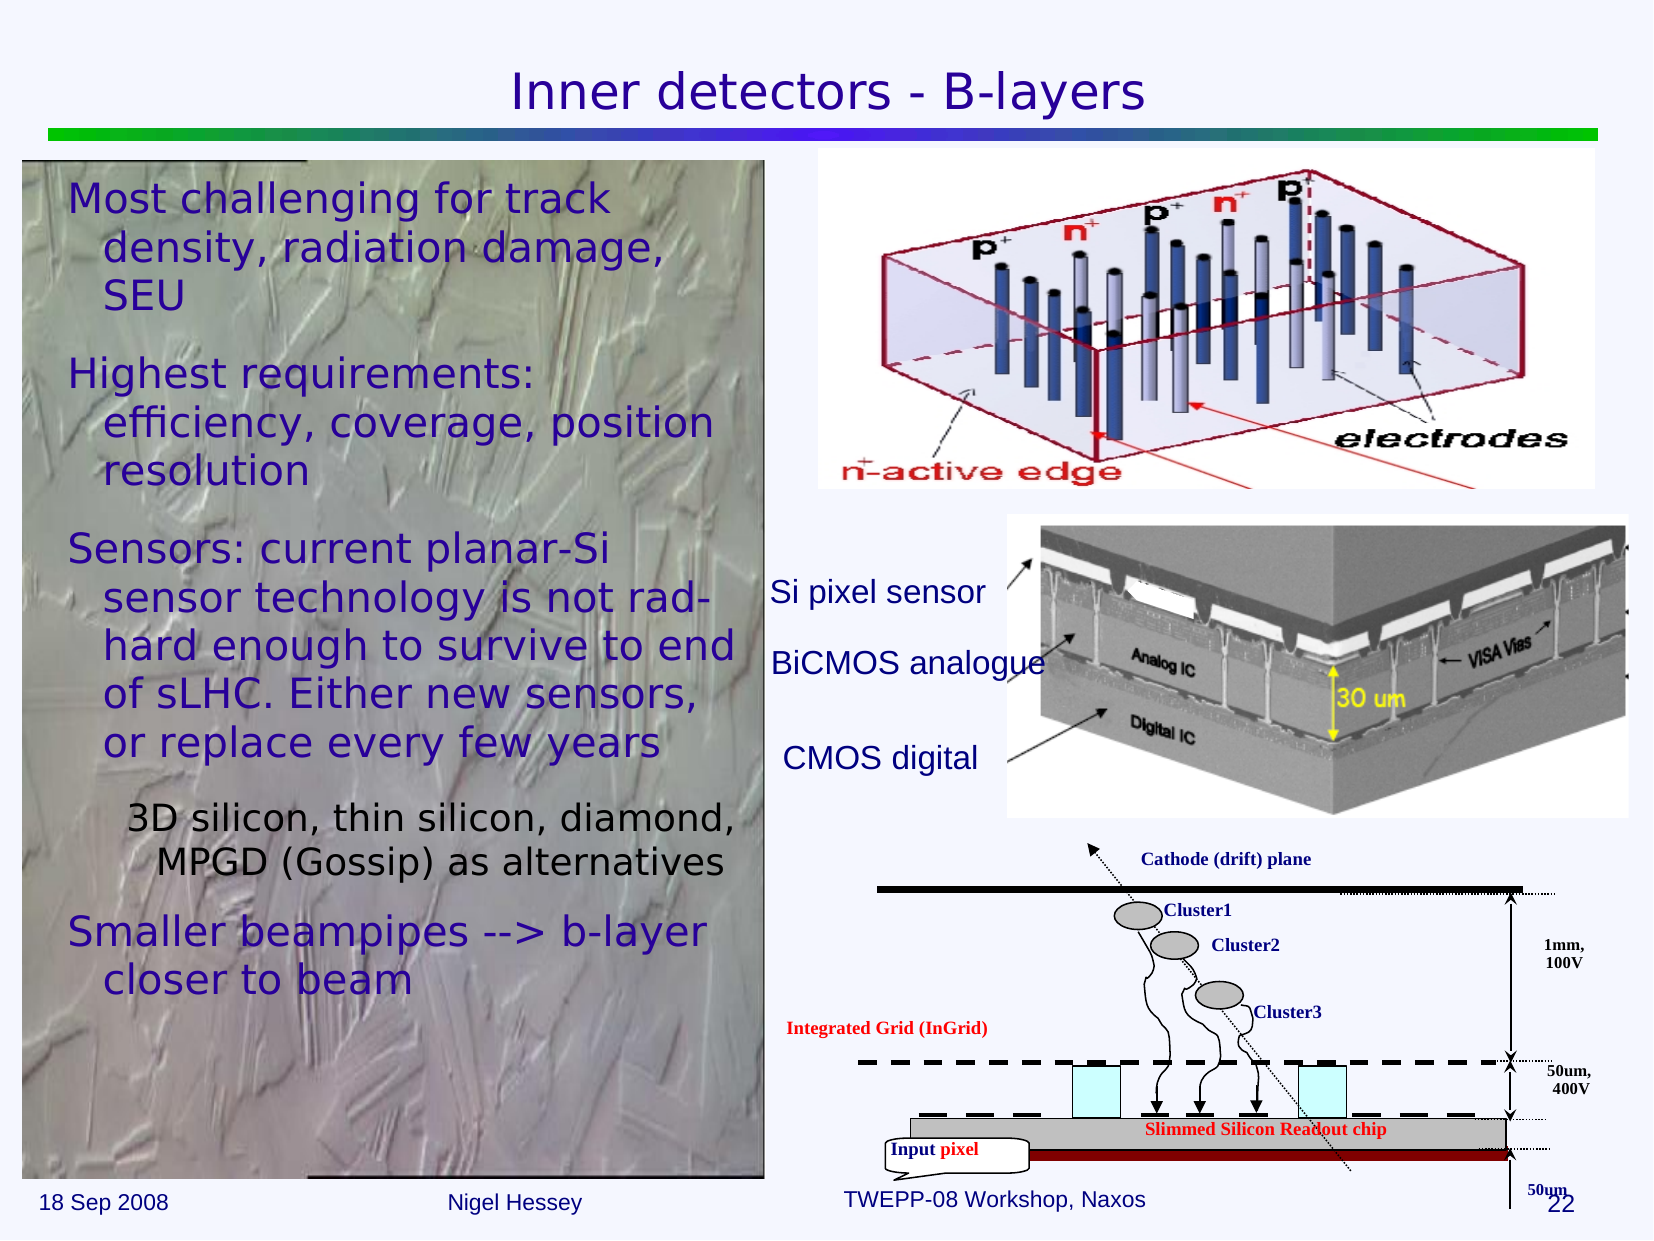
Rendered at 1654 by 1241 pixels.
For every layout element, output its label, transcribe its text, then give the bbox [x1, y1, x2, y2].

text_box CMOS digital [768, 731, 995, 787]
picture [1007, 514, 1629, 818]
text_box 50um, 400V [1523, 1062, 1620, 1126]
text_box [895, 1065, 1507, 1172]
text_box [893, 1176, 925, 1181]
text_box BiCMOS analogue [756, 637, 1062, 693]
text_box [1195, 981, 1244, 1009]
picture [1563, 128, 1598, 141]
text_box Input pixel [890, 1139, 1024, 1176]
picture [48, 128, 95, 141]
text_box [1114, 902, 1163, 930]
text_box 50um [1499, 1181, 1597, 1214]
text_box Integrated Grid (InGrid) [786, 1018, 1051, 1055]
text_box 1mm, 100V [1502, 936, 1626, 1000]
text_box Cluster2 [1211, 935, 1328, 971]
text_box Slimmed Silicon Readout chip [1144, 1119, 1523, 1156]
picture [22, 160, 766, 1179]
text_box Si pixel sensor [754, 565, 1002, 622]
text_box Cluster3 [1253, 1002, 1370, 1039]
picture [818, 148, 1595, 489]
text_box Cluster1 [1163, 900, 1272, 937]
list Most challenging for track density, radiation damage, SEU Highest requirements: efficiency, coverage, position resolution Sensors: current planar-Si sensor technology is not rad-hard enough to survive to end of sLHC. Either new sensors, or replace every few years 3D silicon, thin silicon, diamond, MPGD (Gossip) as alternatives Smaller beampipes --> b-layer closer to beam [49, 174, 750, 1127]
text_box [1127, 581, 1194, 620]
text_box [885, 1140, 890, 1171]
text_box Cathode (drift) plane [1140, 849, 1405, 886]
text_box [1150, 931, 1199, 960]
title Inner detectors - B-layers [95, 37, 1563, 146]
